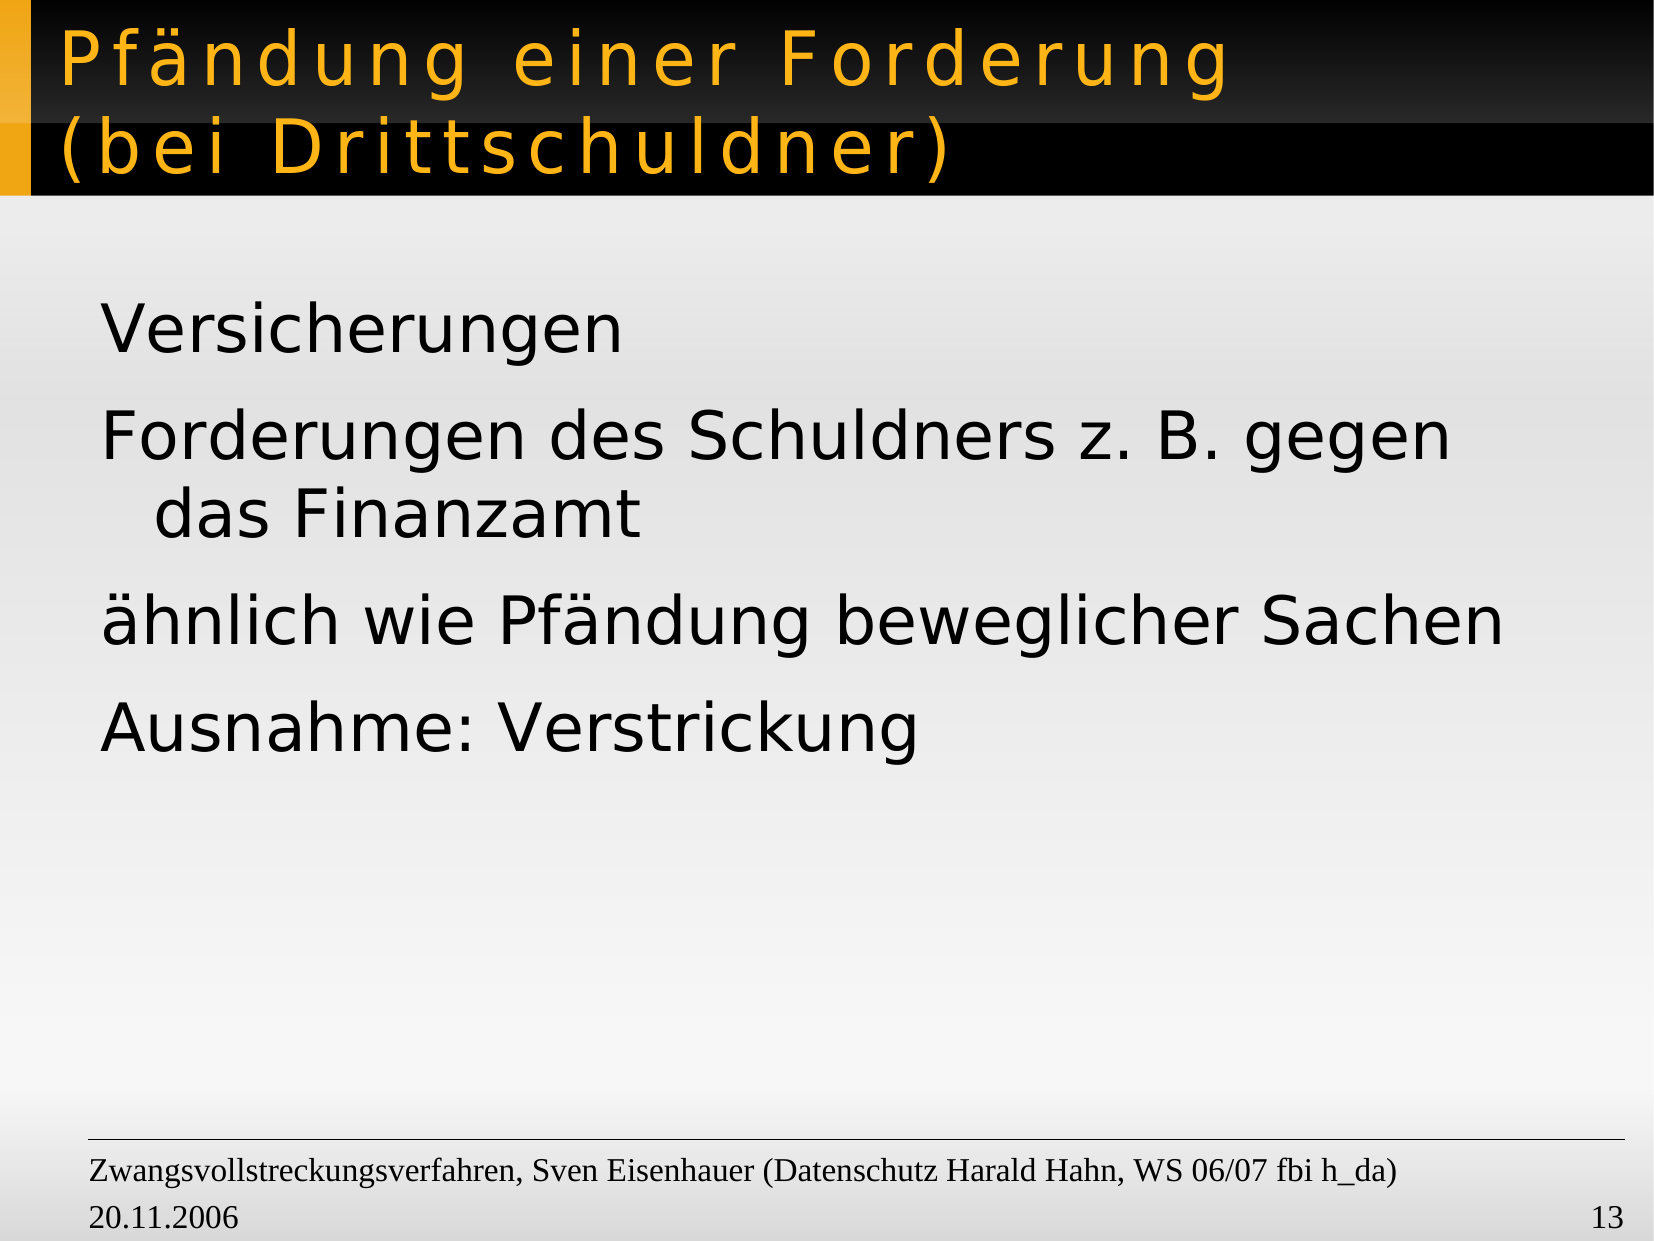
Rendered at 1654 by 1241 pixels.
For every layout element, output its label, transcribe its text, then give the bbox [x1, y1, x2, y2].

list Versicherungen Forderungen des Schuldners z. B. gegen das Finanzamt ähnlich wie Pfändung beweglicher Sachen Ausnahme: Verstrickung [82, 290, 1571, 1094]
title Pfändung einer Forderung (bei Drittschuldner) [59, 16, 1270, 191]
picture [0, 0, 1654, 1241]
